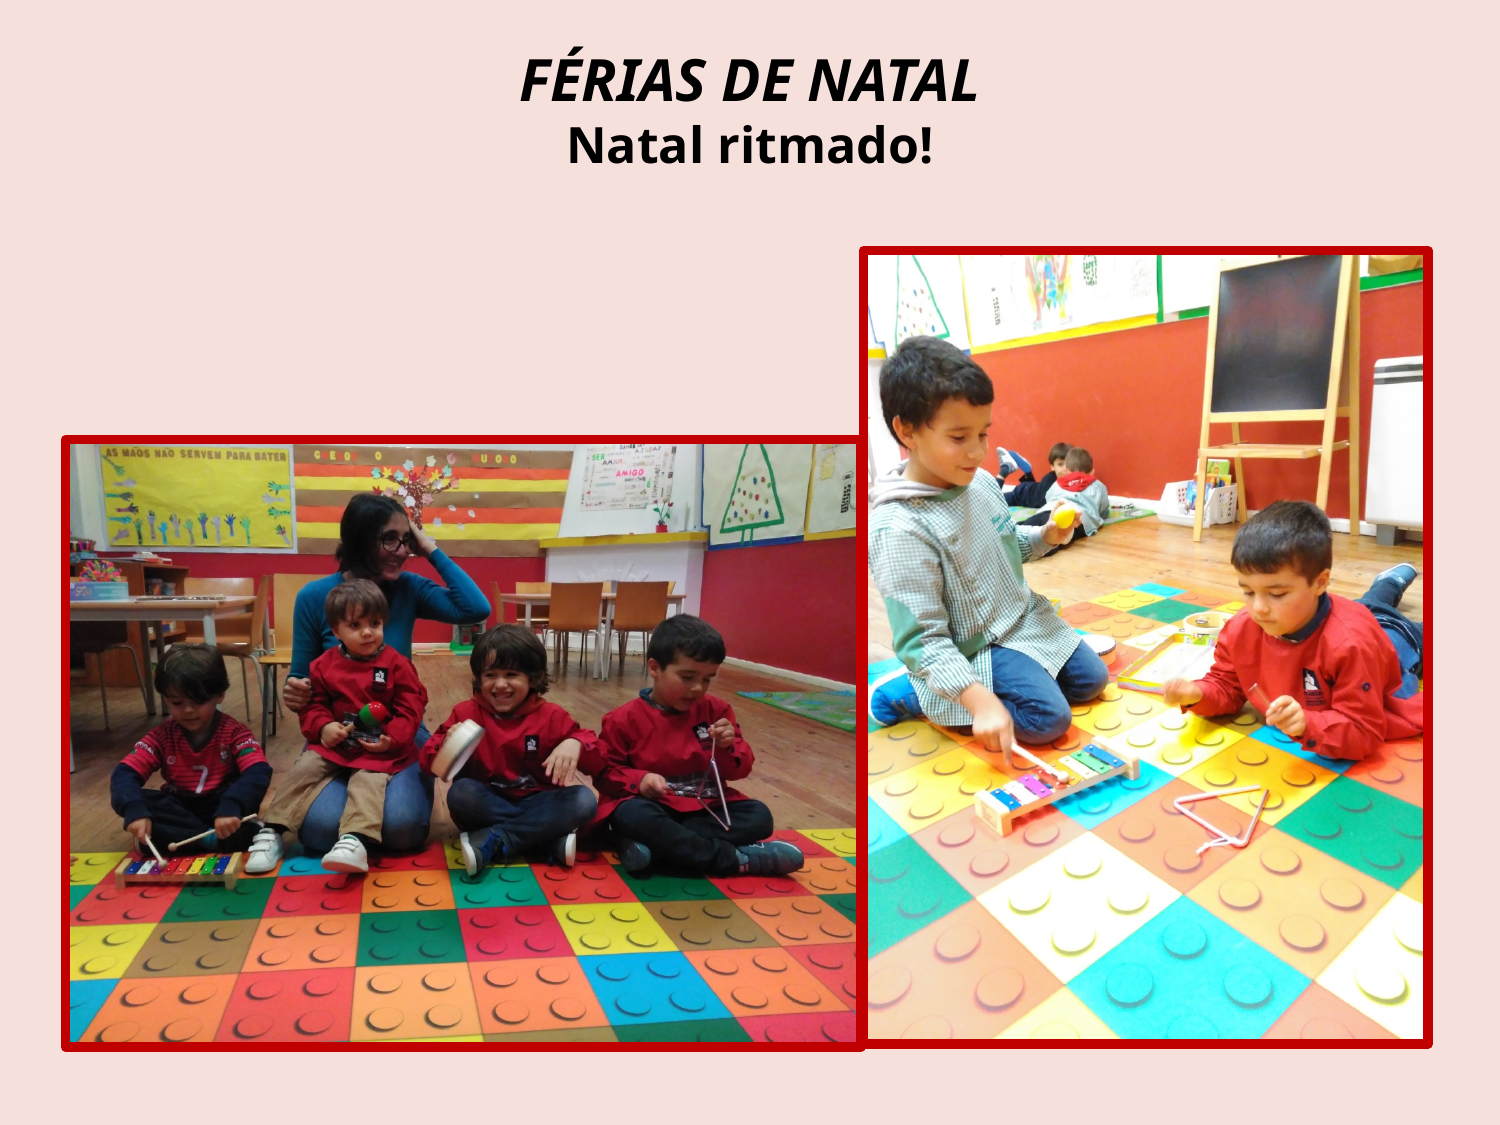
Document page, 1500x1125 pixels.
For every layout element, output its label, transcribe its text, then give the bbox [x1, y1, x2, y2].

text_box FÉRIAS DE NATAL Natal ritmado! [112, 42, 1388, 244]
picture [868, 255, 1424, 1040]
picture [70, 444, 857, 1043]
